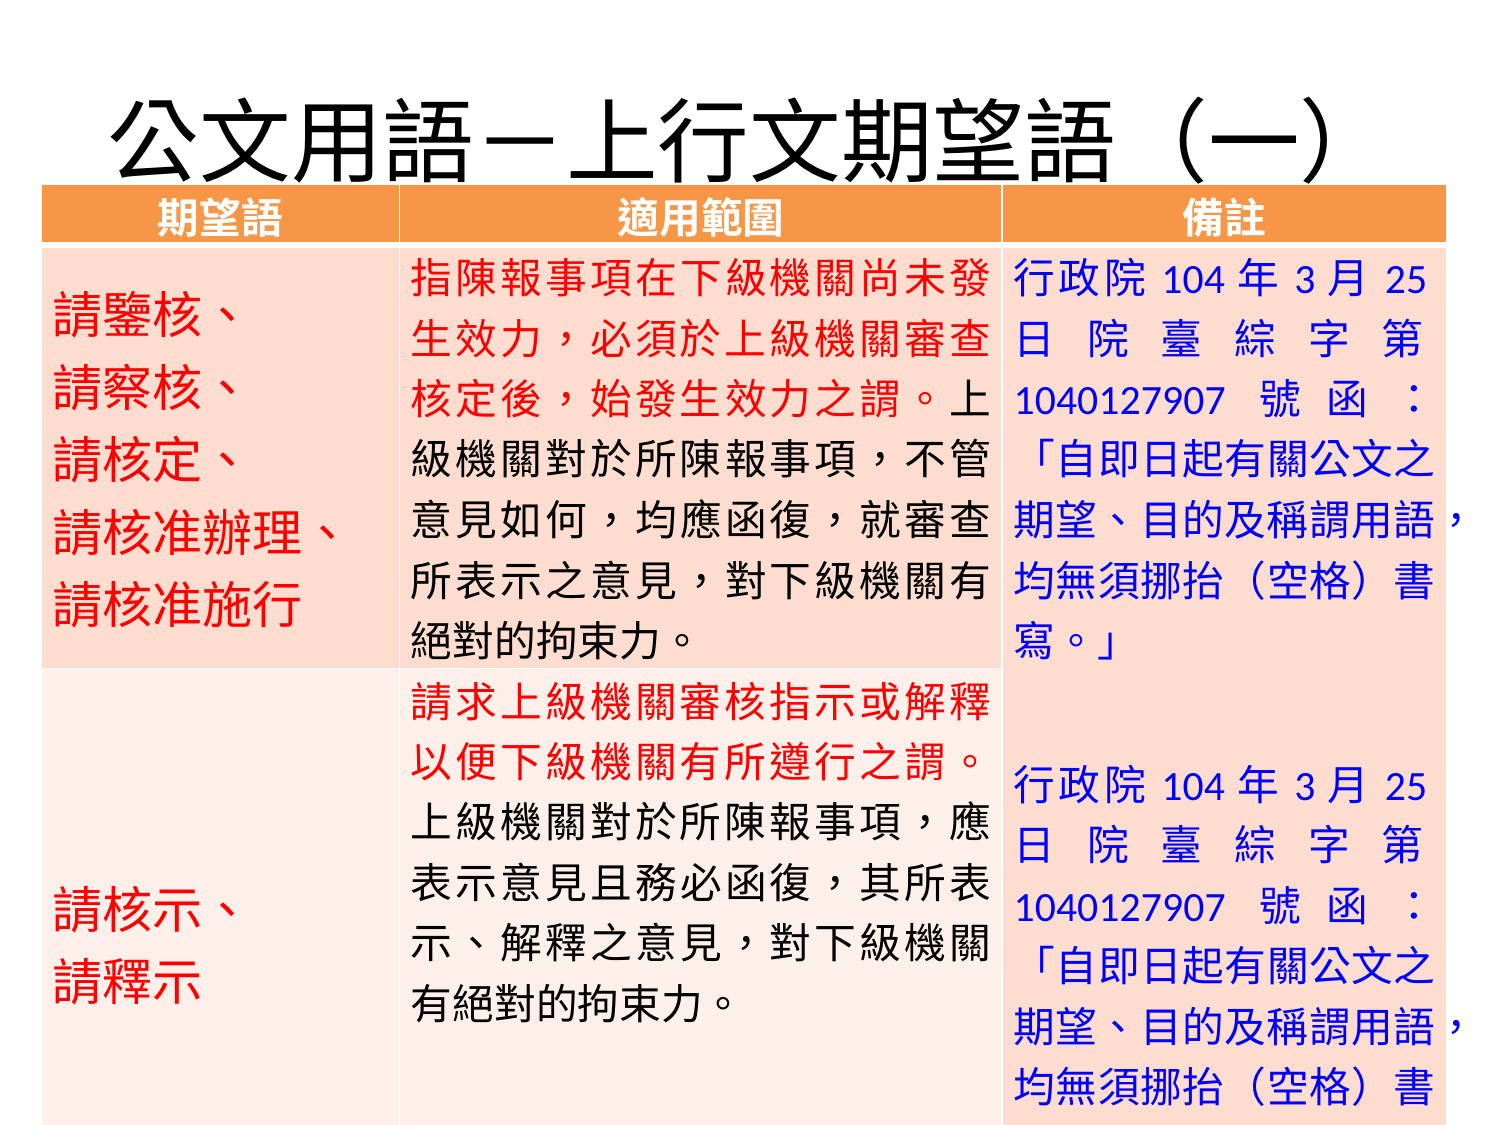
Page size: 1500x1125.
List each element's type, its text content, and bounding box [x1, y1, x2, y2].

table_cell 指陳報事項在下級機關尚未發生效力，必須於上級機關審查核定後，始發生效力之謂。上級機關對於所陳報事項，不管意見如何，均應函復，就審查所表示之意見，對下級機關有絕對的拘束力。 [400, 248, 1001, 668]
title 公文用語－上行文期望語（一） [75, 45, 1425, 184]
table_cell 請鑒核、 請察核、 請核定、 請核准辦理、 請核准施行 [42, 248, 399, 668]
table_cell 行政院104年3月25日院臺綜字第1040127907號函：「自即日起有關公文之期望、目的及稱謂用語，均無須挪抬（空格）書寫。」 行政院104年3月25日院臺綜字第1040127907號函：「自即日起有關公文之期望、目的及稱謂用語，均無須挪抬（空格）書寫。」 [1003, 248, 1446, 1125]
table_cell 請求上級機關審核指示或解釋以便下級機關有所遵行之謂。上級機關對於所陳報事項，應表示意見且務必函復，其所表示、解釋之意見，對下級機關有絕對的拘束力。 [400, 669, 1001, 1125]
table_header 適用範圍 [400, 185, 1001, 242]
table_header 備註 [1003, 185, 1446, 242]
table_cell 請核示、 請釋示 [42, 669, 399, 1125]
table_header 期望語 [42, 185, 399, 242]
